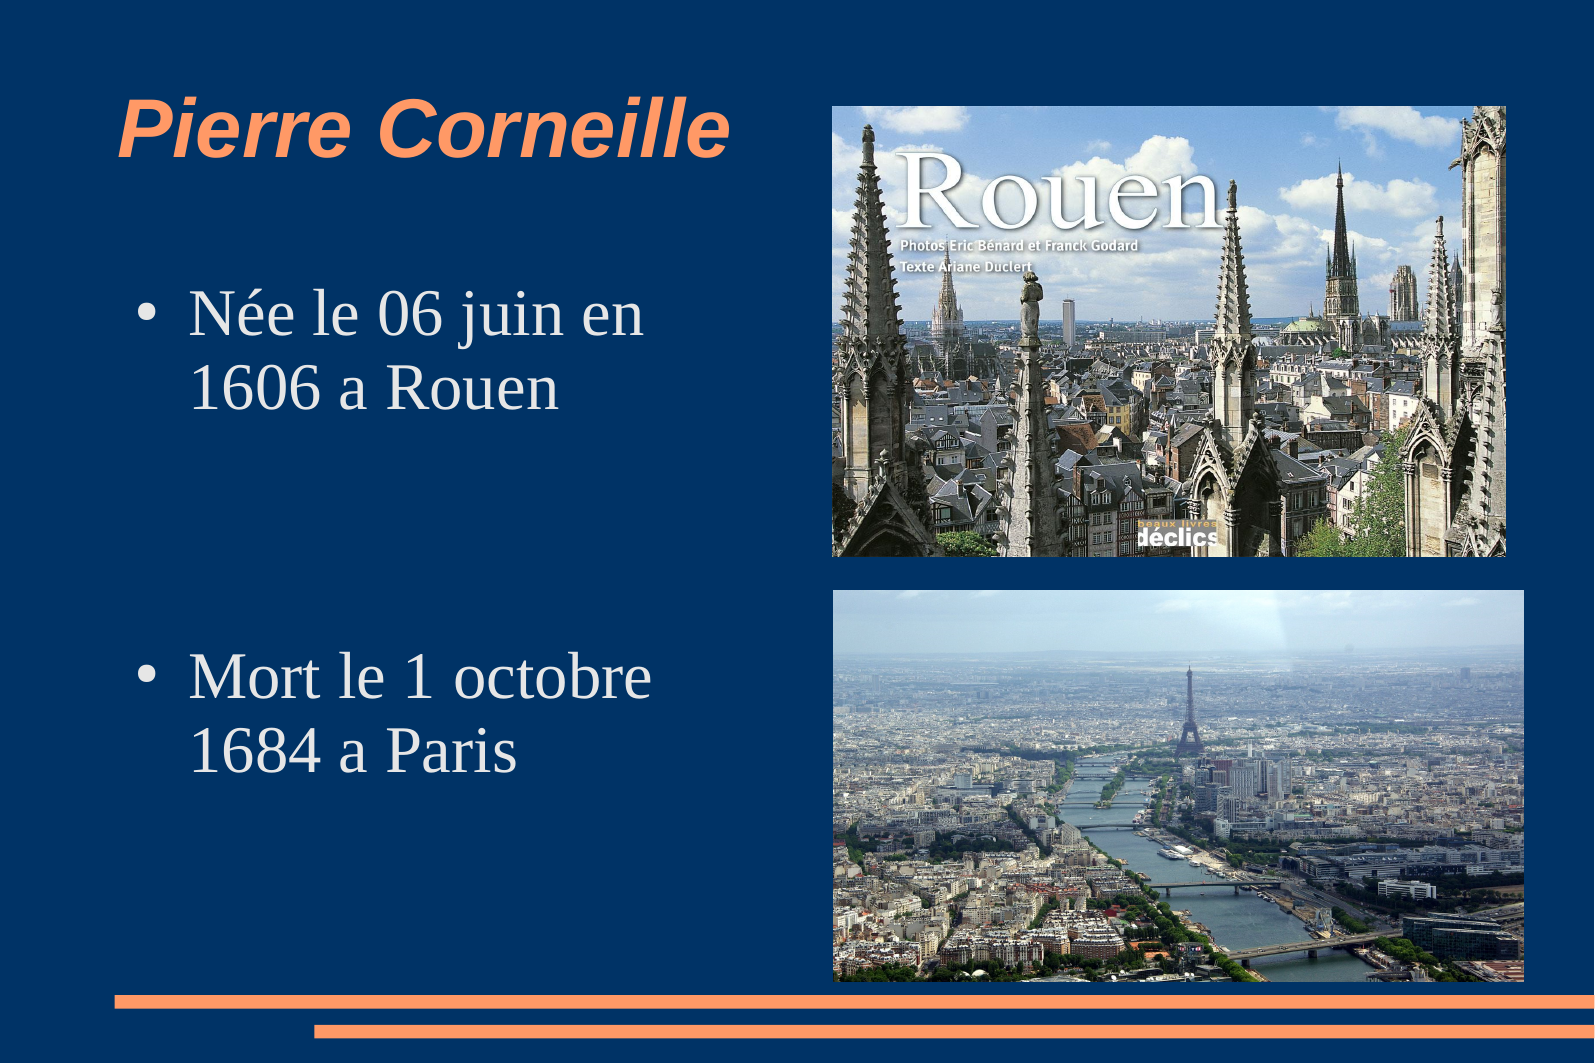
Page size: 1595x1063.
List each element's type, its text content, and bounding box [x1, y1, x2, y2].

list Mort le 1 octobre 1684 a Paris [117, 638, 795, 970]
list Née le 06 juin en 1606 a Rouen [117, 276, 795, 608]
title Pierre Corneille [117, 39, 1479, 218]
picture [833, 590, 1524, 982]
picture [832, 106, 1506, 557]
